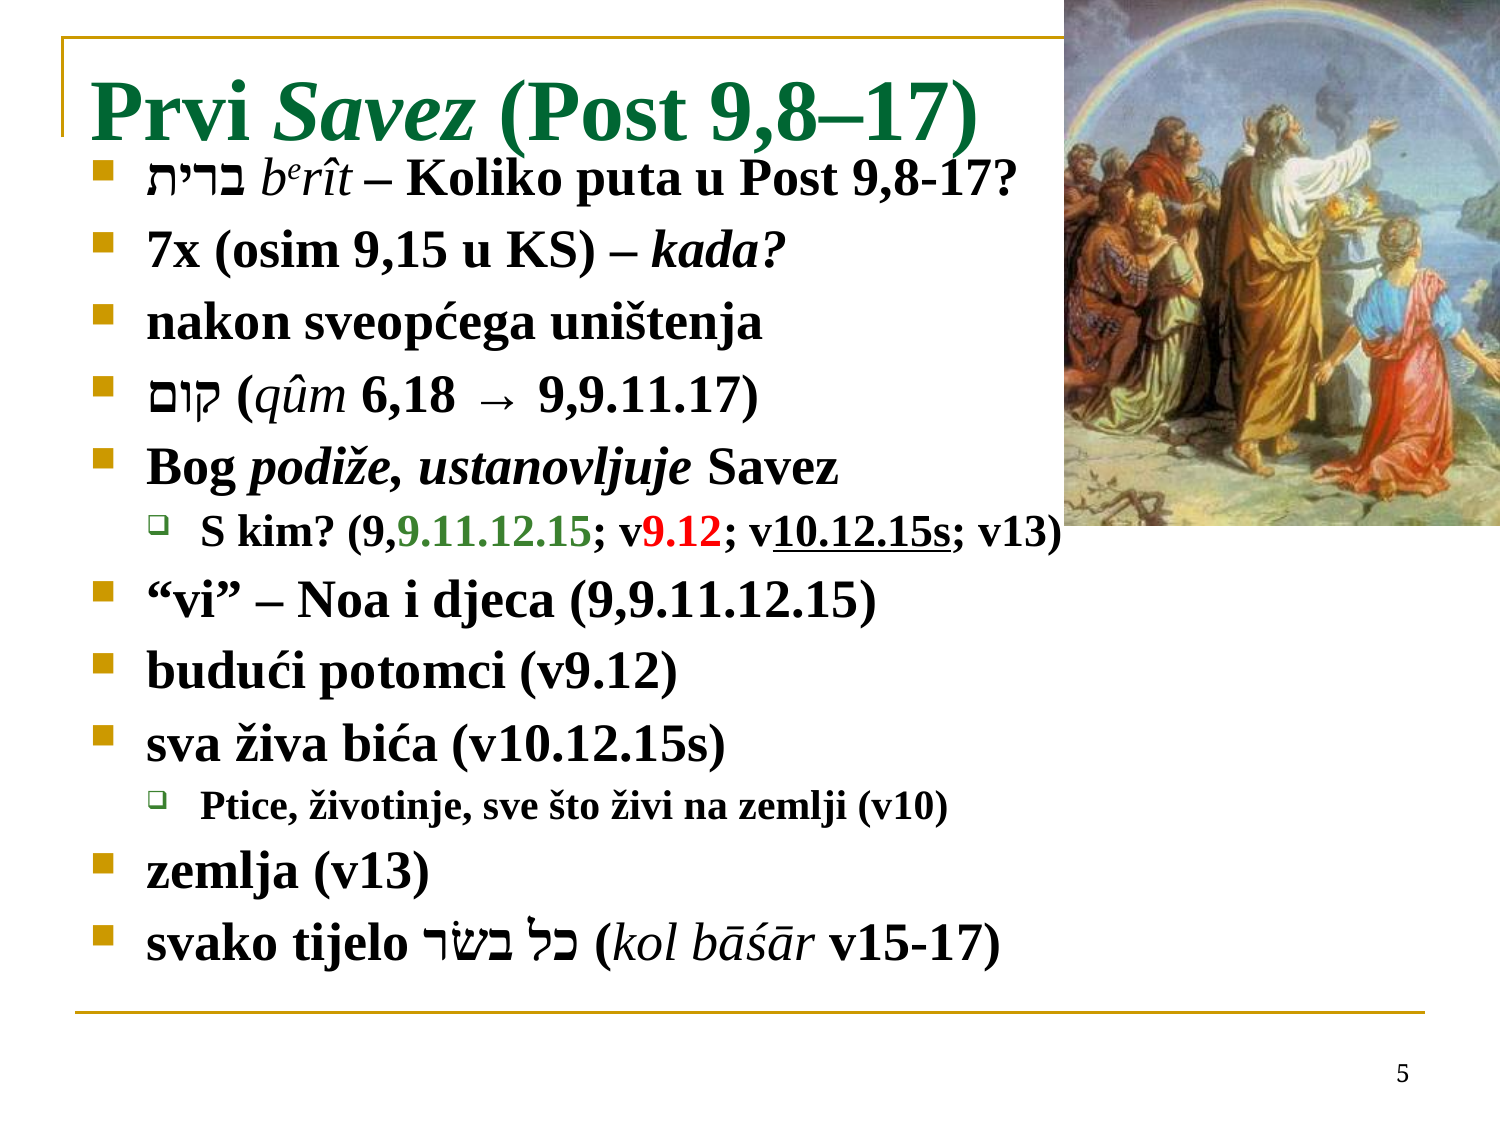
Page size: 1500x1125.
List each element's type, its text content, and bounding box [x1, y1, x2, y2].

picture [1064, 0, 1500, 526]
title Prvi Savez (Post 9,8–17) [75, 45, 1064, 141]
list ברית berît – Koliko puta u Post 9,8-17? 7x (osim 9,15 u KS) – kada? nakon sveopćega uništenja קום (qûm 6,18 → 9,9.11.17) Bog podiže, ustanovljuje Savez S kim? (9,9.11.12.15; v9.12; v10.12.15s; v13) “vi” – Noa i djeca (9,9.11.12.15) budući potomci (v9.12) sva živa bića (v10.12.15s) Ptice, životinje, sve što živi na zemlji (v10) zemlja (v13) svako tijelo כל בשׂר (kol bāśār v15-17) [75, 141, 1426, 1006]
text_box <number> [1074, 1024, 1426, 1100]
